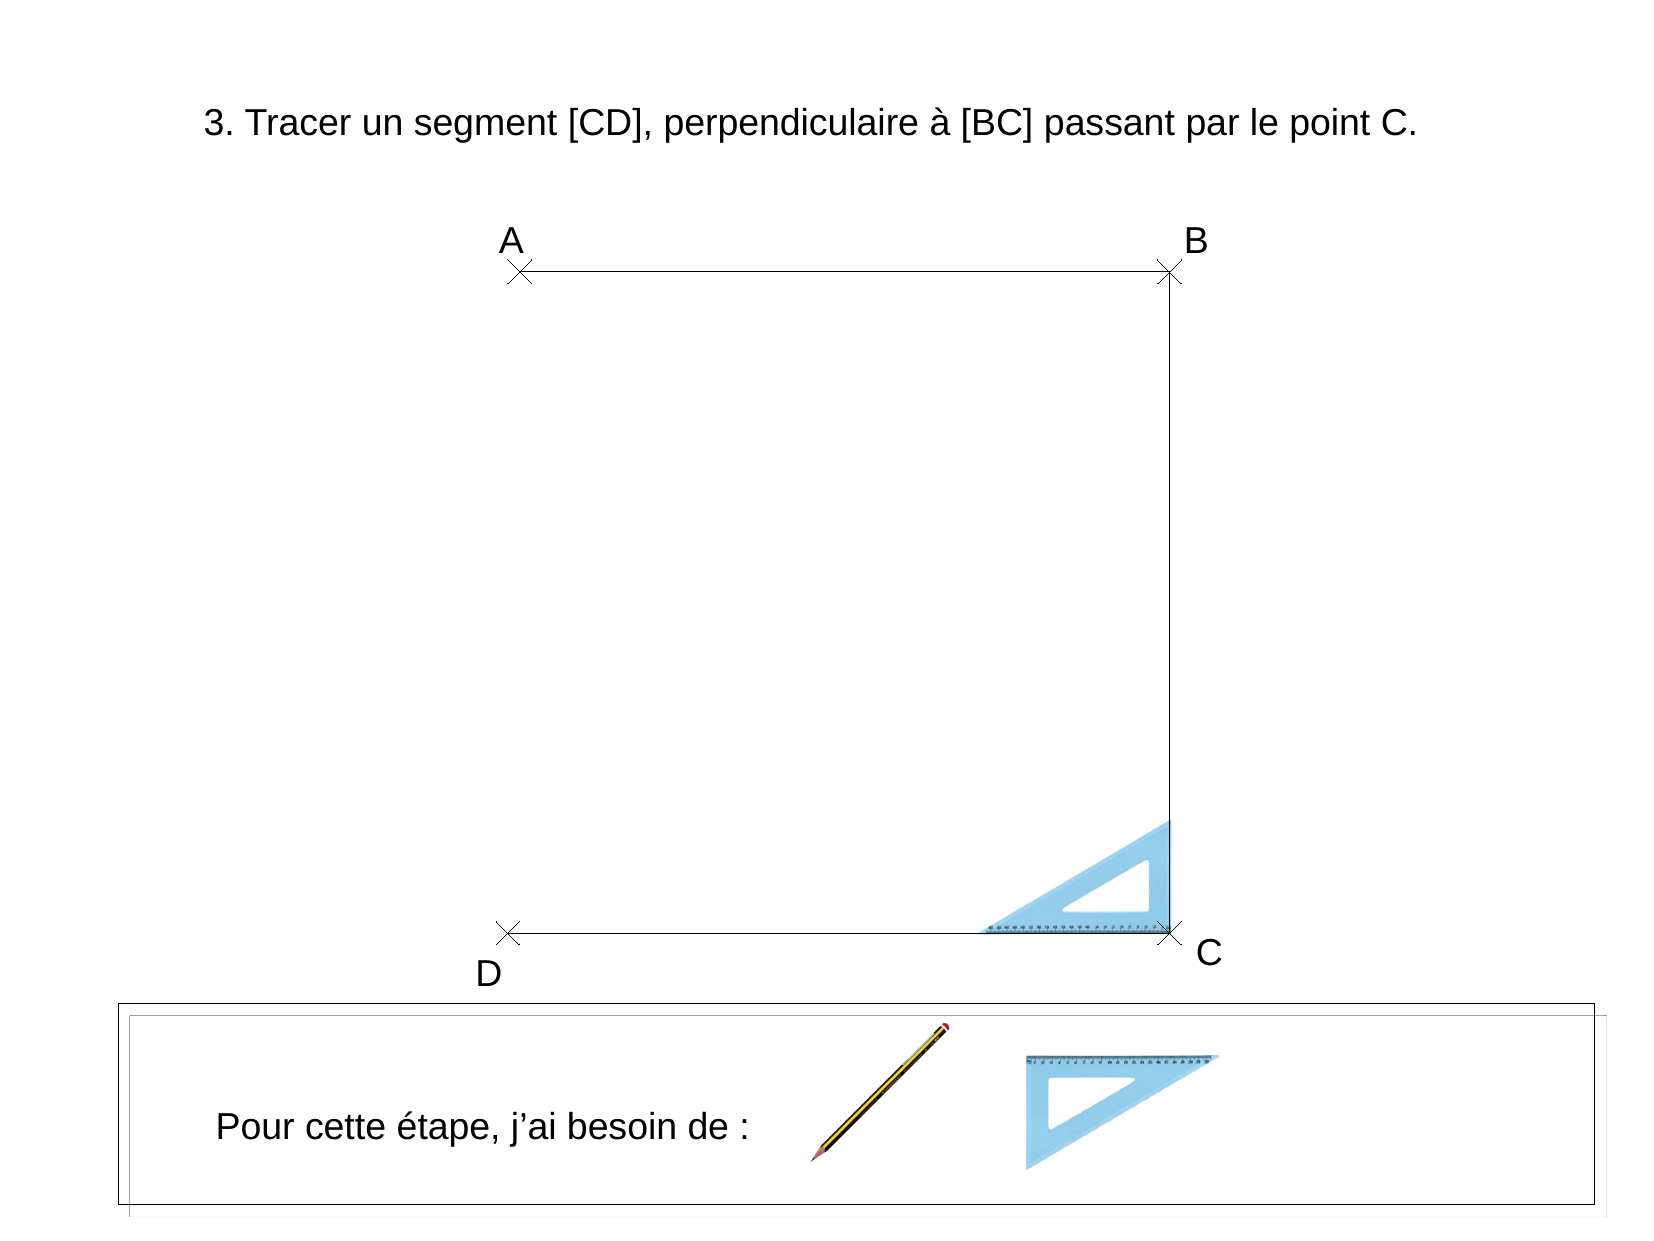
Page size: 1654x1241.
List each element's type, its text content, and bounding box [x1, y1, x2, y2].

text_box D [460, 944, 508, 1002]
text_box 3. Tracer un segment [CD], perpendiculaire à [BC] passant par le point C. [188, 94, 1571, 152]
picture [967, 796, 1169, 933]
text_box C [1181, 923, 1241, 981]
text_box [118, 1003, 1595, 1205]
picture [967, 796, 1182, 957]
picture [1015, 1032, 1230, 1193]
text_box A [484, 212, 532, 270]
text_box B [1169, 212, 1217, 270]
